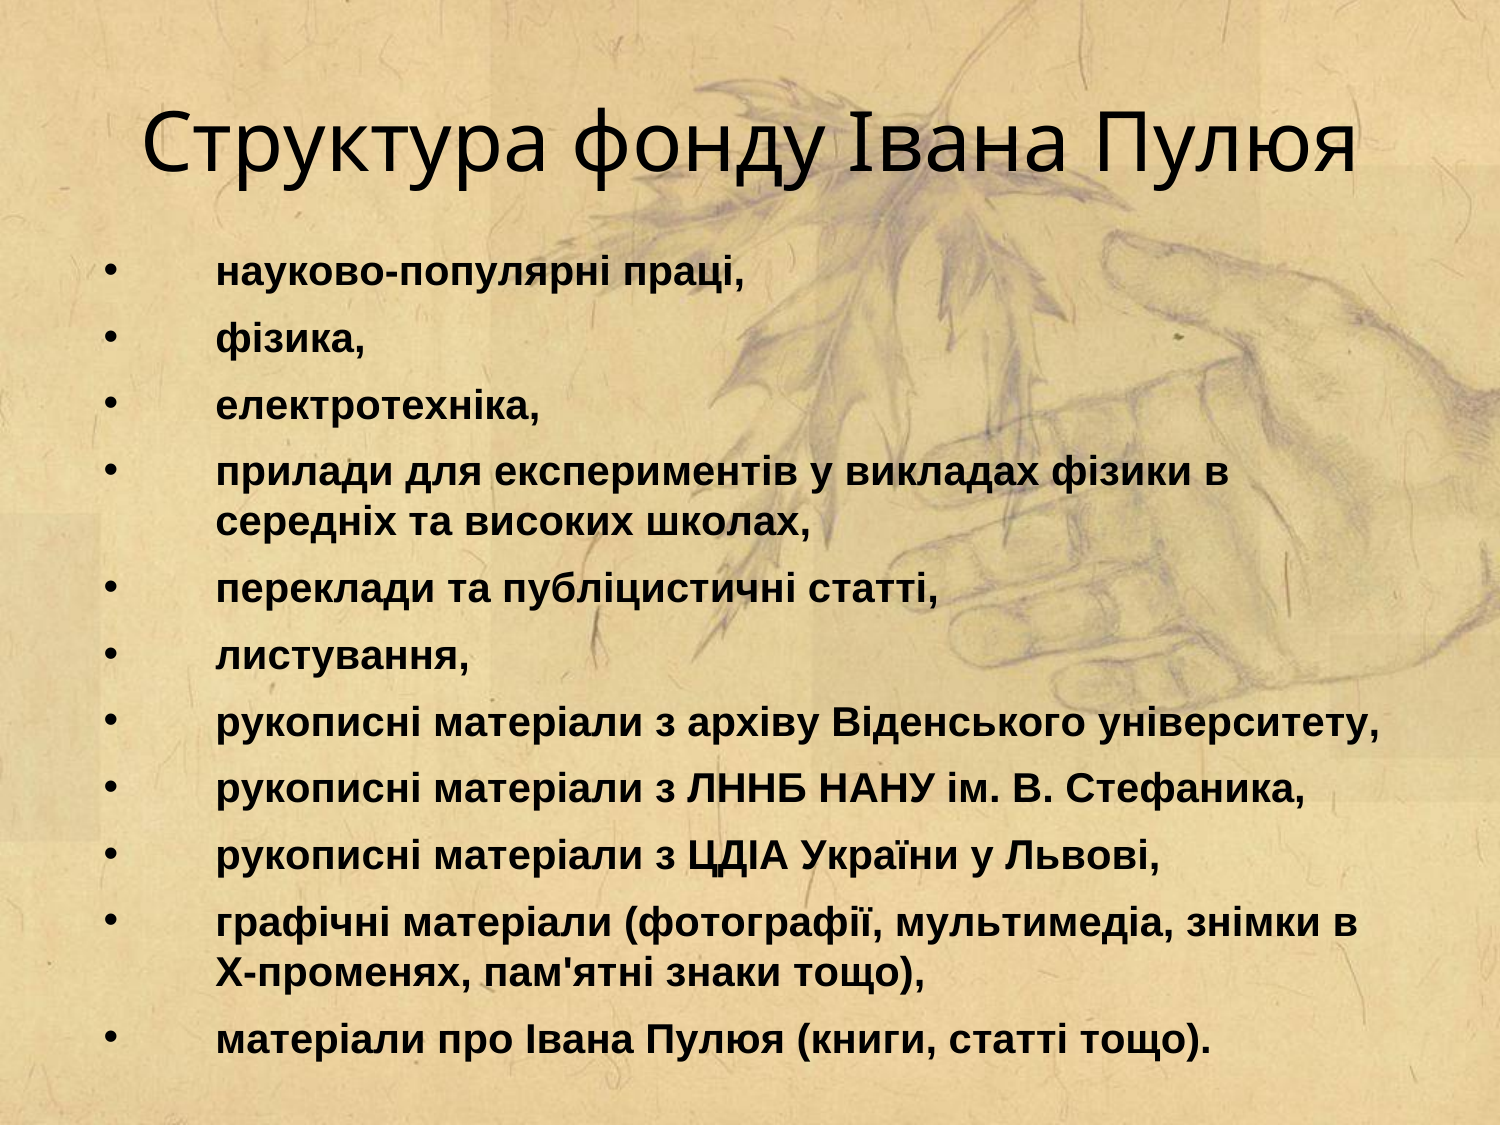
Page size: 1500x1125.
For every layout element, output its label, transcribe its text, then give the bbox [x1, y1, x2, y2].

list науково-популярні праці, фізика, електротехніка, прилади для експериментів у викладах фізики в середніх та високих школах, переклади та публіцистичні статті, листування, рукописні матеріали з архіву Віденського університету, рукописні матеріали з ЛННБ НАНУ ім. В. Стефаника, рукописні матеріали з ЦДІА України у Львові, графічні матеріали (фотографії, мультимедіа, знімки в X-променях, пам'ятні знаки тощо), матеріали про Івана Пулюя (книги, статті тощо). [88, 236, 1418, 1108]
picture [0, 0, 1500, 1125]
title Структура фонду Івана Пулюя [125, 29, 1375, 236]
